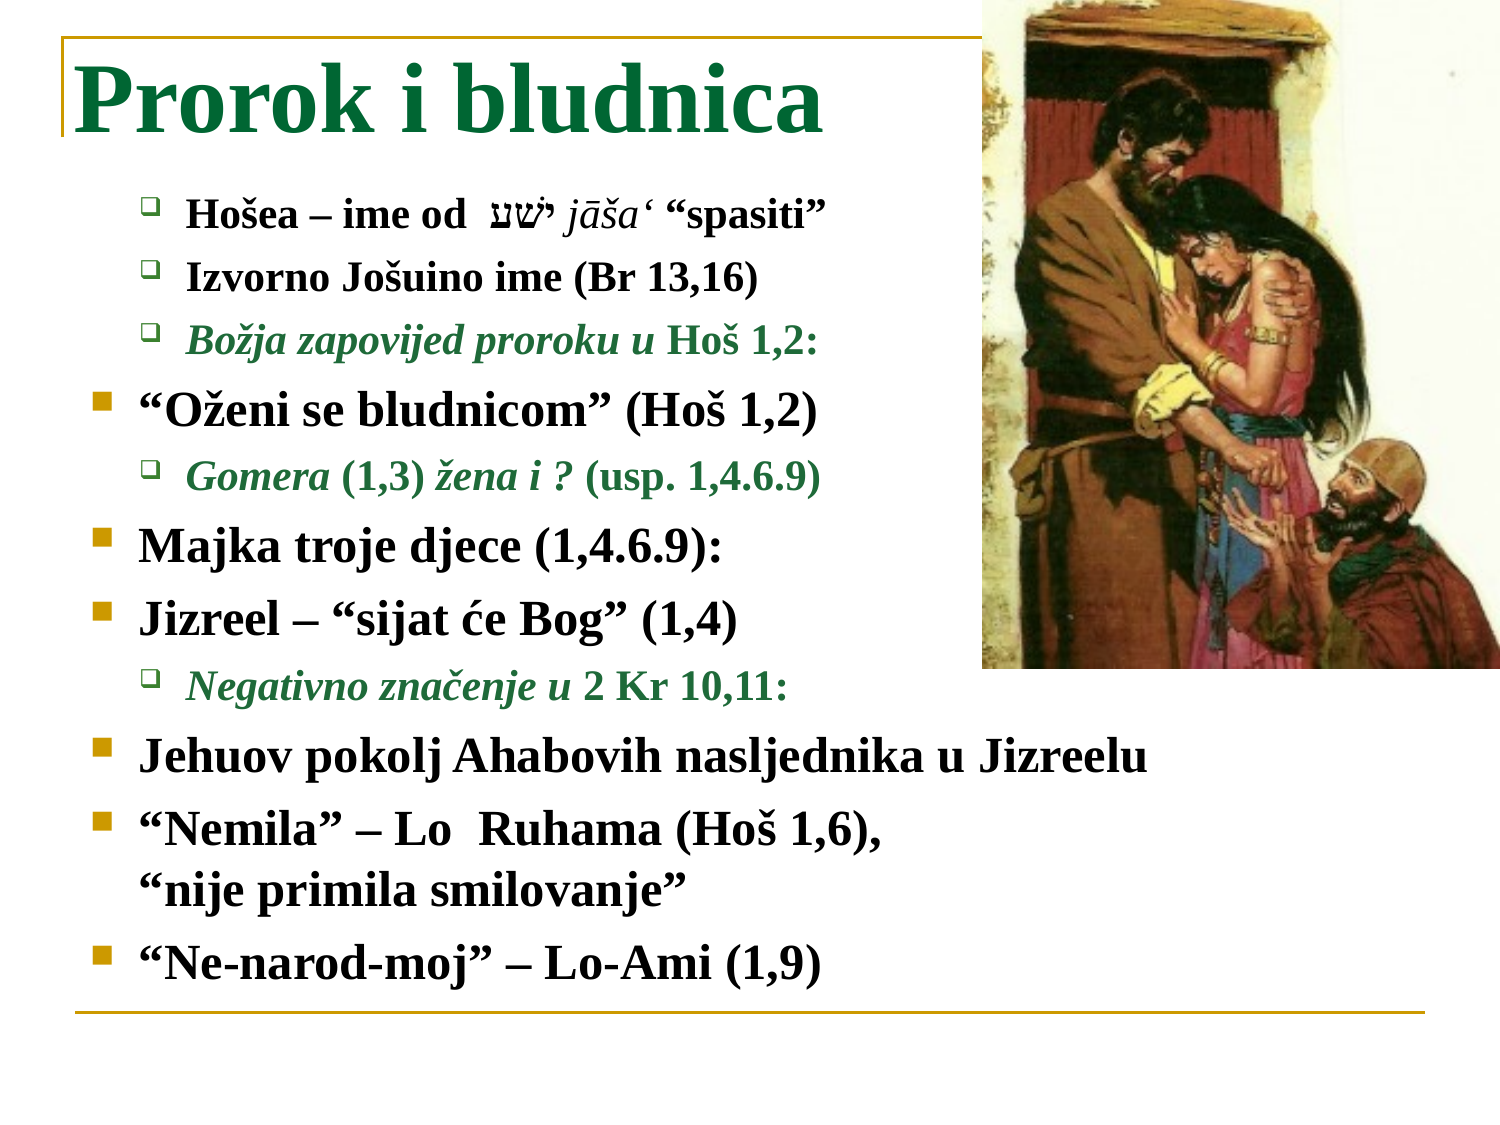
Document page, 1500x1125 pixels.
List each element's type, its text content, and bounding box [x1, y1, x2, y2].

title Prorok i bludnica [58, 25, 982, 213]
list Hošea – ime od ישׁע jāša‘ “spasiti” Izvorno Jošuino ime (Br 13,16) Božja zapovijed proroku u Hoš 1,2: “Oženi se bludnicom” (Hoš 1,2) Gomera (1,3) žena i ? (usp. 1,4.6.9) Majka troje djece (1,4.6.9): Jizreel – “sijat će Bog” (1,4) Negativno značenje u 2 Kr 10,11: Jehuov pokolj Ahabovih nasljednika u Jizreelu “Nemila” – Lo Ruhama (Hoš 1,6), “nije primila smilovanje” “Ne-narod-moj” – Lo-Ami (1,9) [75, 177, 1500, 1004]
picture [982, 0, 1500, 669]
